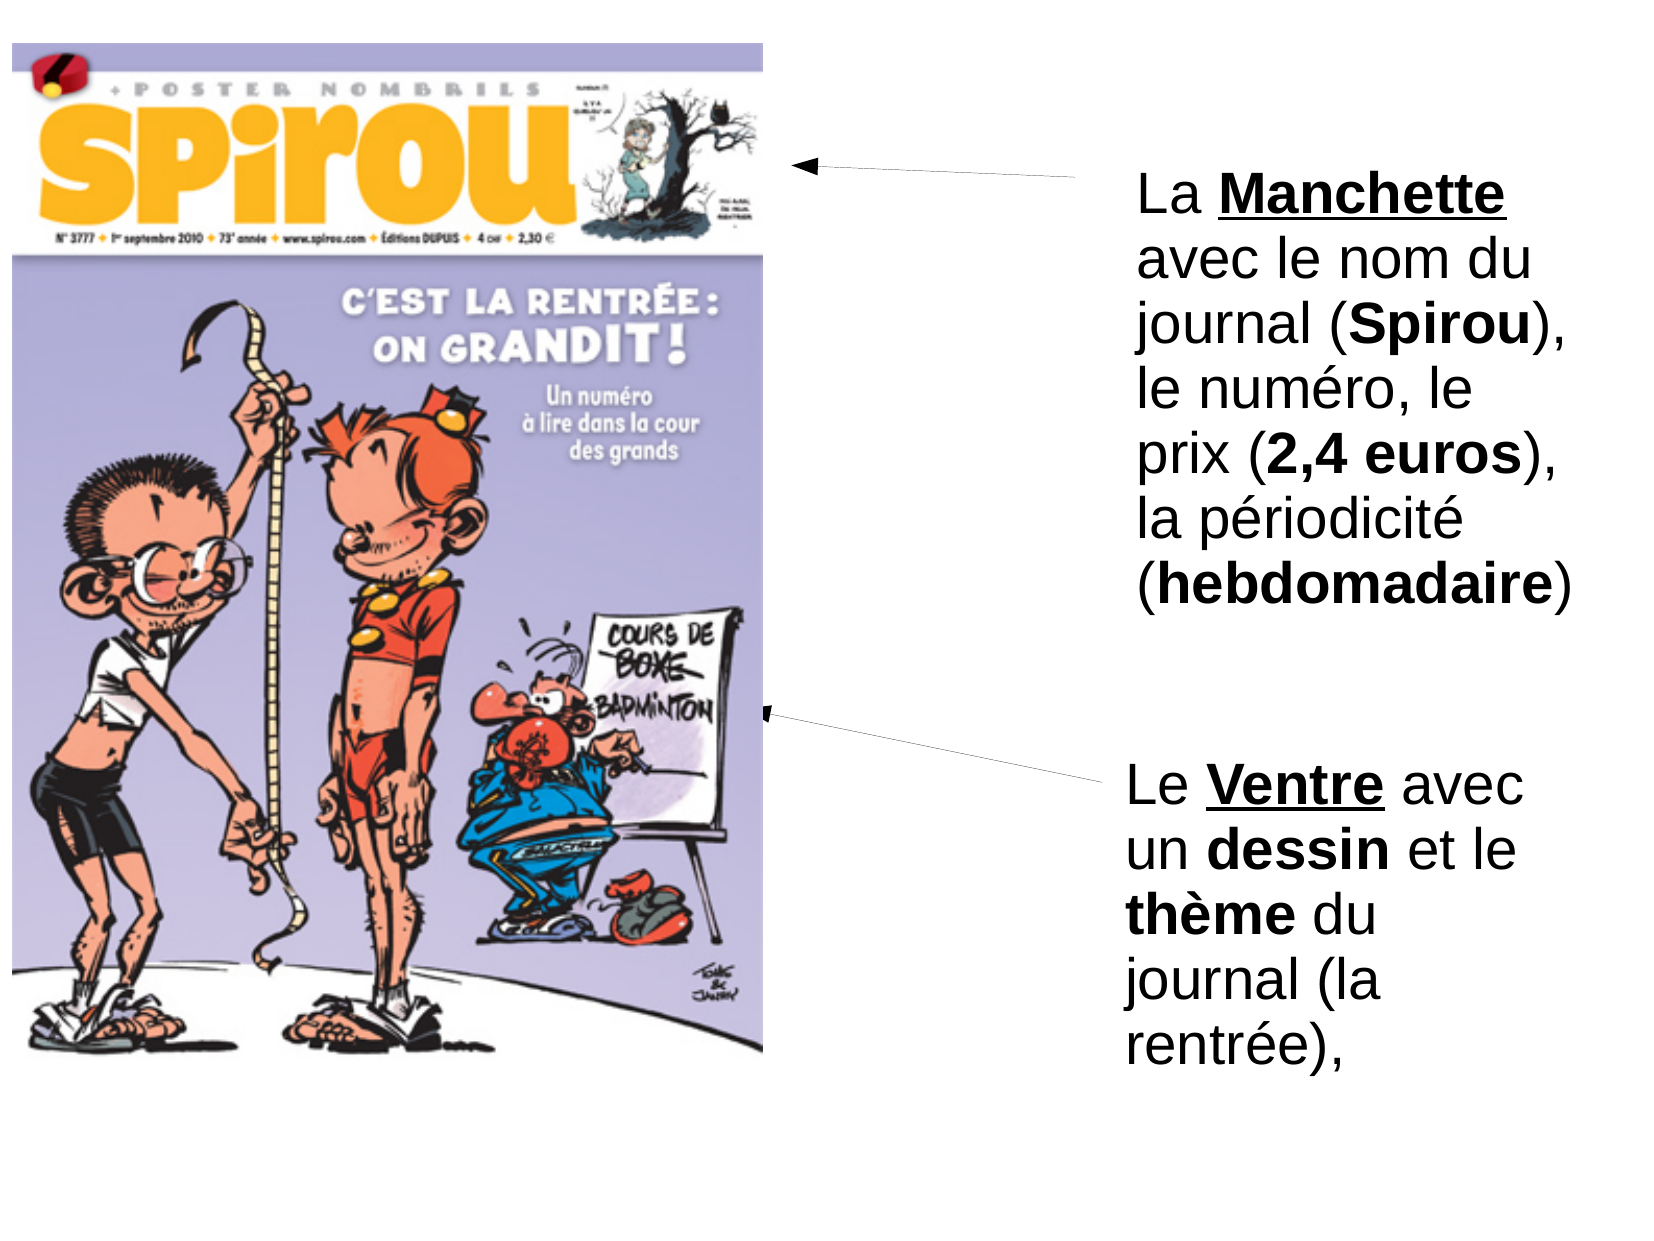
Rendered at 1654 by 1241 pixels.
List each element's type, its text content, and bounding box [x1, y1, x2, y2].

text_box La Manchette avec le nom du journal (Spirou), le numéro, le prix (2,4 euros), la périodicité (hebdomadaire) [1122, 153, 1595, 624]
text_box Le Ventre avec un dessin et le thème du journal (la rentrée), [1110, 744, 1548, 1085]
picture [12, 43, 763, 1086]
